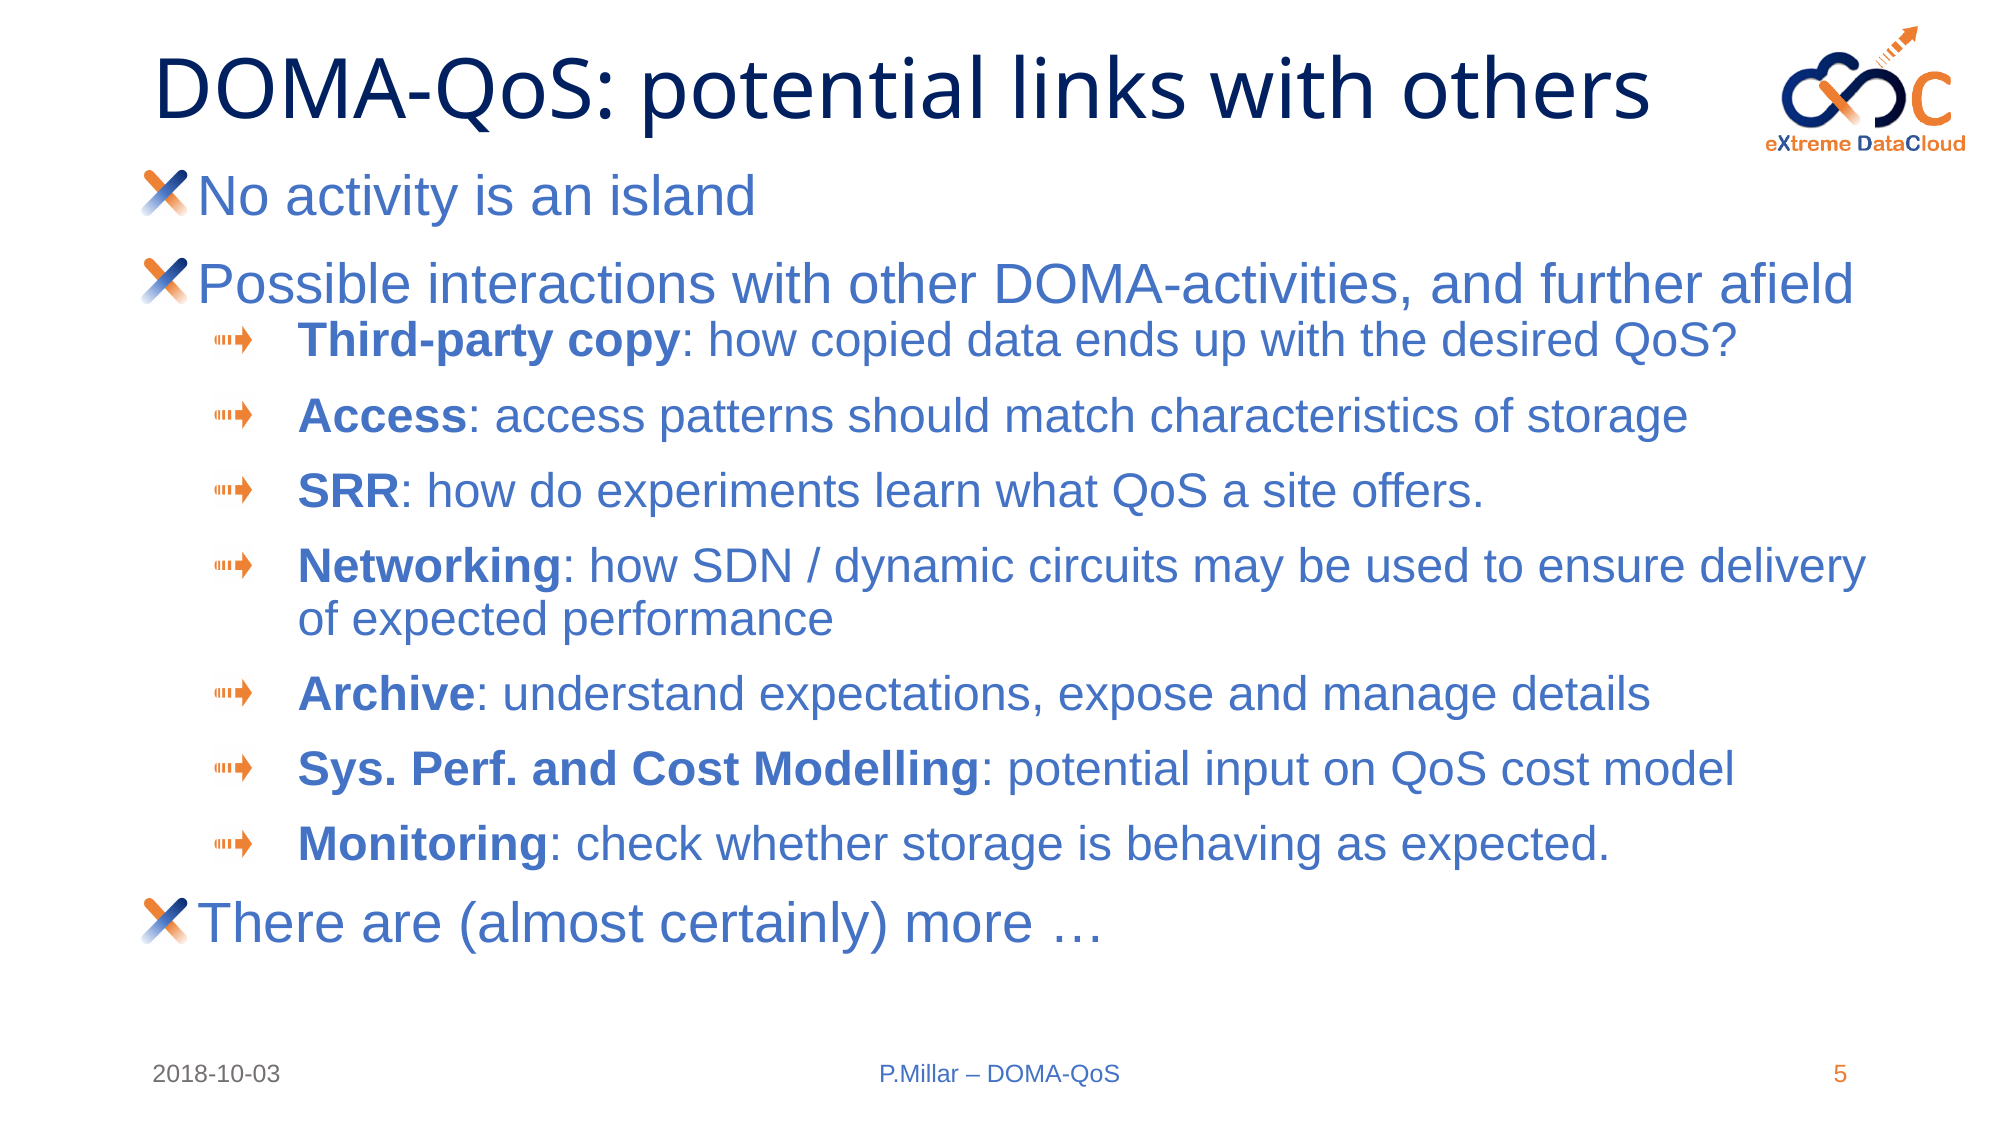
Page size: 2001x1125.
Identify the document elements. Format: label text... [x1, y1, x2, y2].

slide_number 2018-10-03 [137, 1042, 588, 1103]
slide_number <number> [1412, 1042, 1863, 1103]
title DOMA-QoS: potential links with others [137, 18, 1777, 151]
list No activity is an island Possible interactions with other DOMA-activities, and further afield Third-party copy: how copied data ends up with the desired QoS? Access: access patterns should match characteristics of storage SRR: how do experiments learn what QoS a site offers. Networking: how SDN / dynamic circuits may be used to ensure delivery of expected performance Archive: understand expectations, expose and manage details Sys. Perf. and Cost Modelling: potential input on QoS cost model Monitoring: check whether storage is behaving as expected. There are (almost certainly) more … [126, 151, 1905, 1017]
picture [1777, 18, 1985, 170]
footer P.Millar – DOMA-QoS [662, 1042, 1338, 1103]
